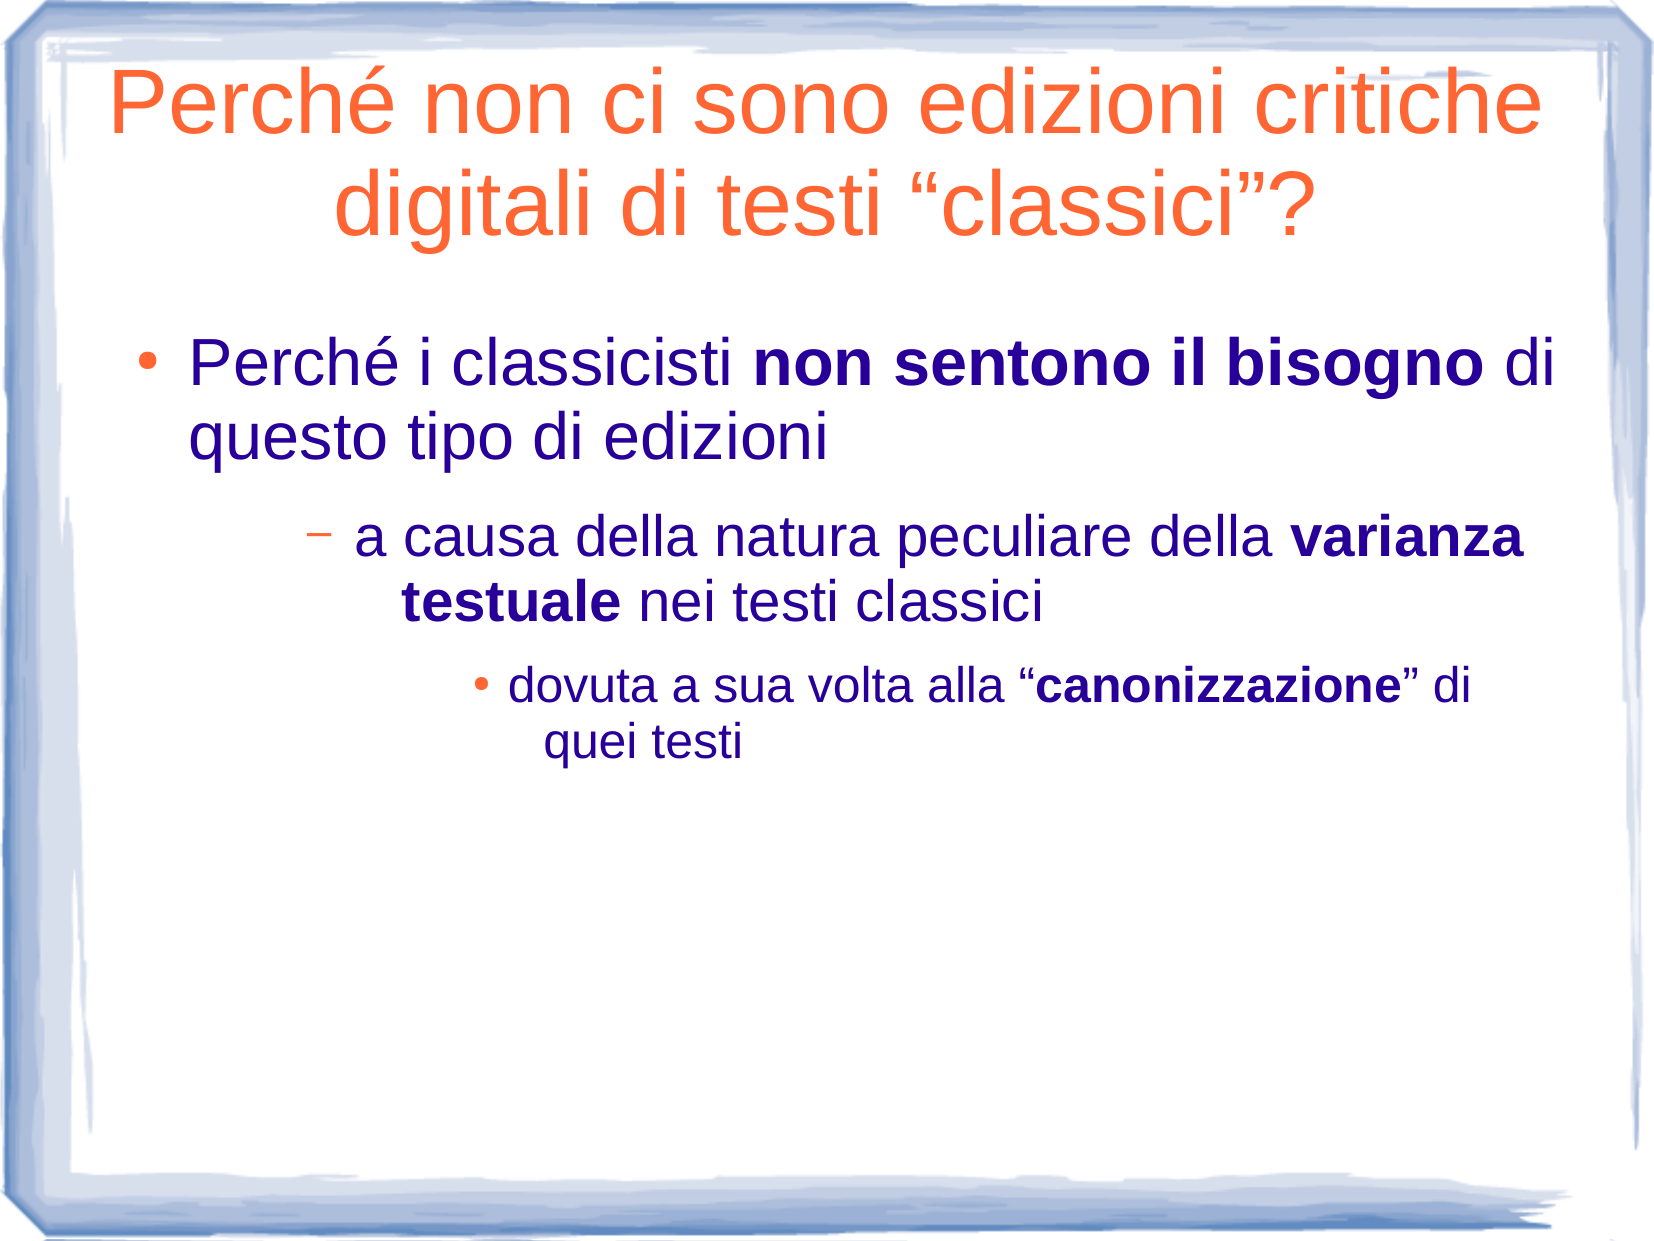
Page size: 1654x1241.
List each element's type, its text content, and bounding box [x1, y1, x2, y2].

title Perché non ci sono edizioni critiche digitali di testi “classici”? [82, 49, 1571, 257]
list Perché i classicisti non sentono il bisogno di questo tipo di edizioni a causa della natura peculiare della varianza testuale nei testi classici dovuta a sua volta alla “canonizzazione” di quei testi [118, 324, 1571, 1045]
picture [0, 0, 1654, 1241]
